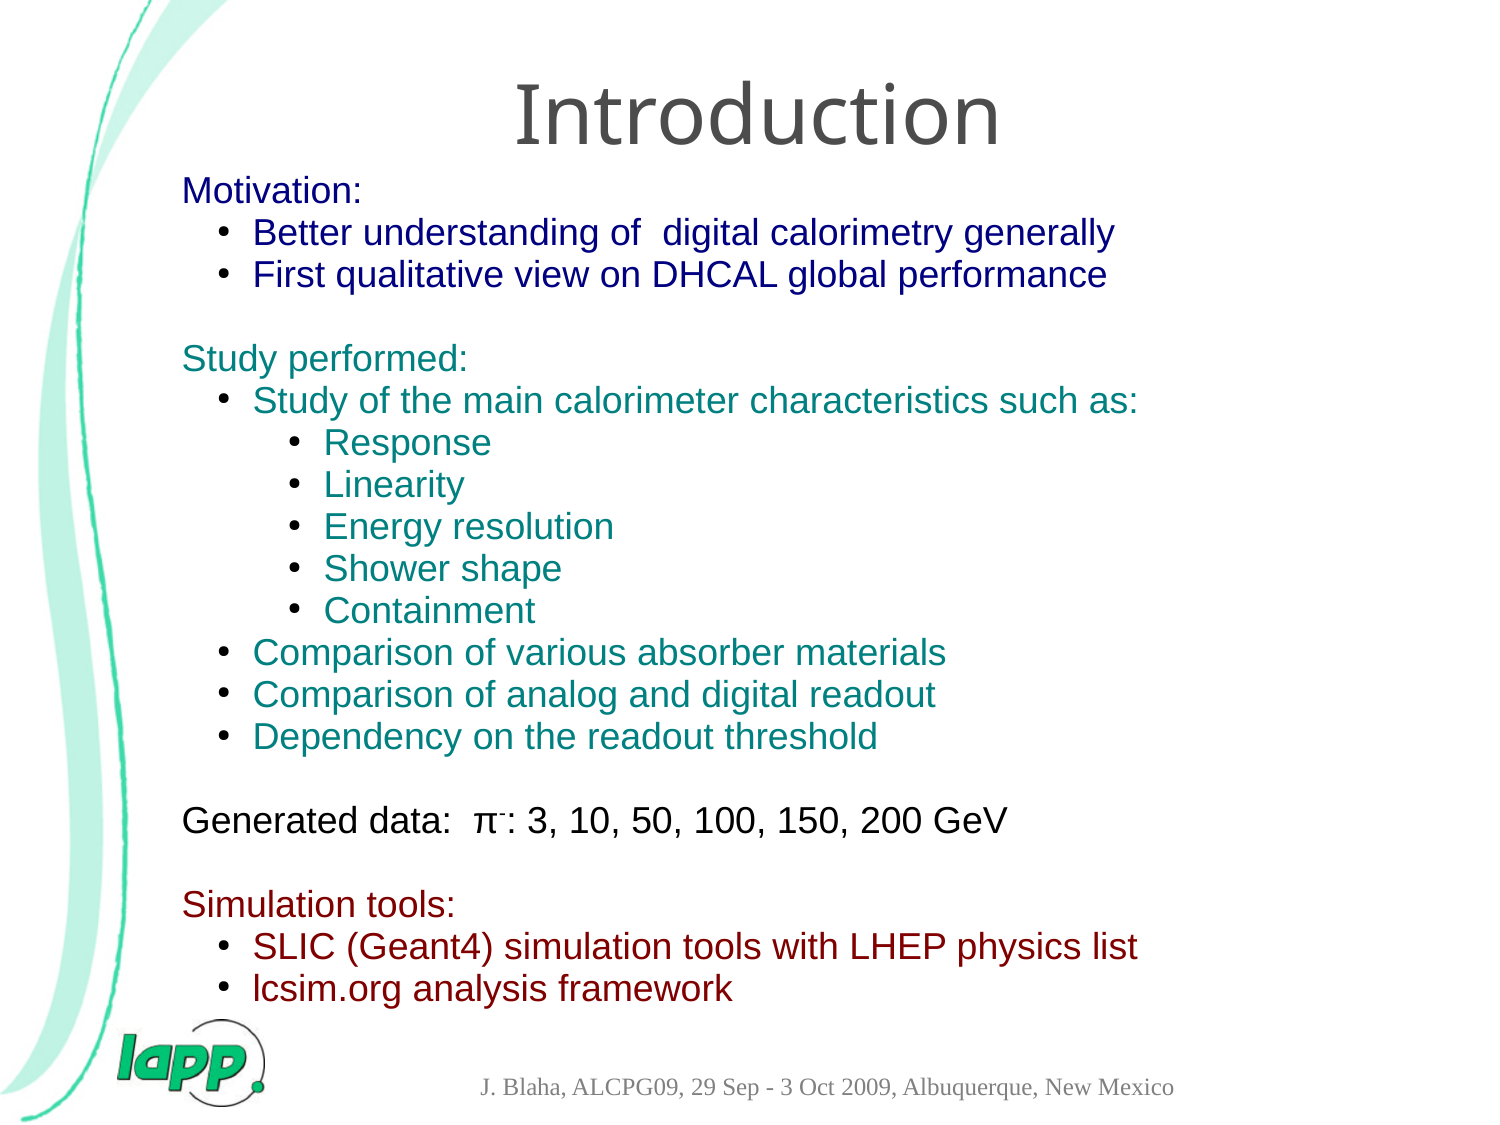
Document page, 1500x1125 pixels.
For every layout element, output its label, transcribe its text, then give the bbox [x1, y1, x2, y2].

title Introduction [32, 18, 1486, 208]
text_box Motivation: Better understanding of digital calorimetry generally First qualitative view on DHCAL global performance Study performed: Study of the main calorimeter characteristics such as: Response Linearity Energy resolution Shower shape Containment Comparison of various absorber materials Comparison of analog and digital readout Dependency on the readout threshold Generated data: π-: 3, 10, 50, 100, 150, 200 GeV Simulation tools: SLIC (Geant4) simulation tools with LHEP physics list lcsim.org analysis framework [166, 161, 1456, 1018]
picture [0, 0, 311, 1125]
